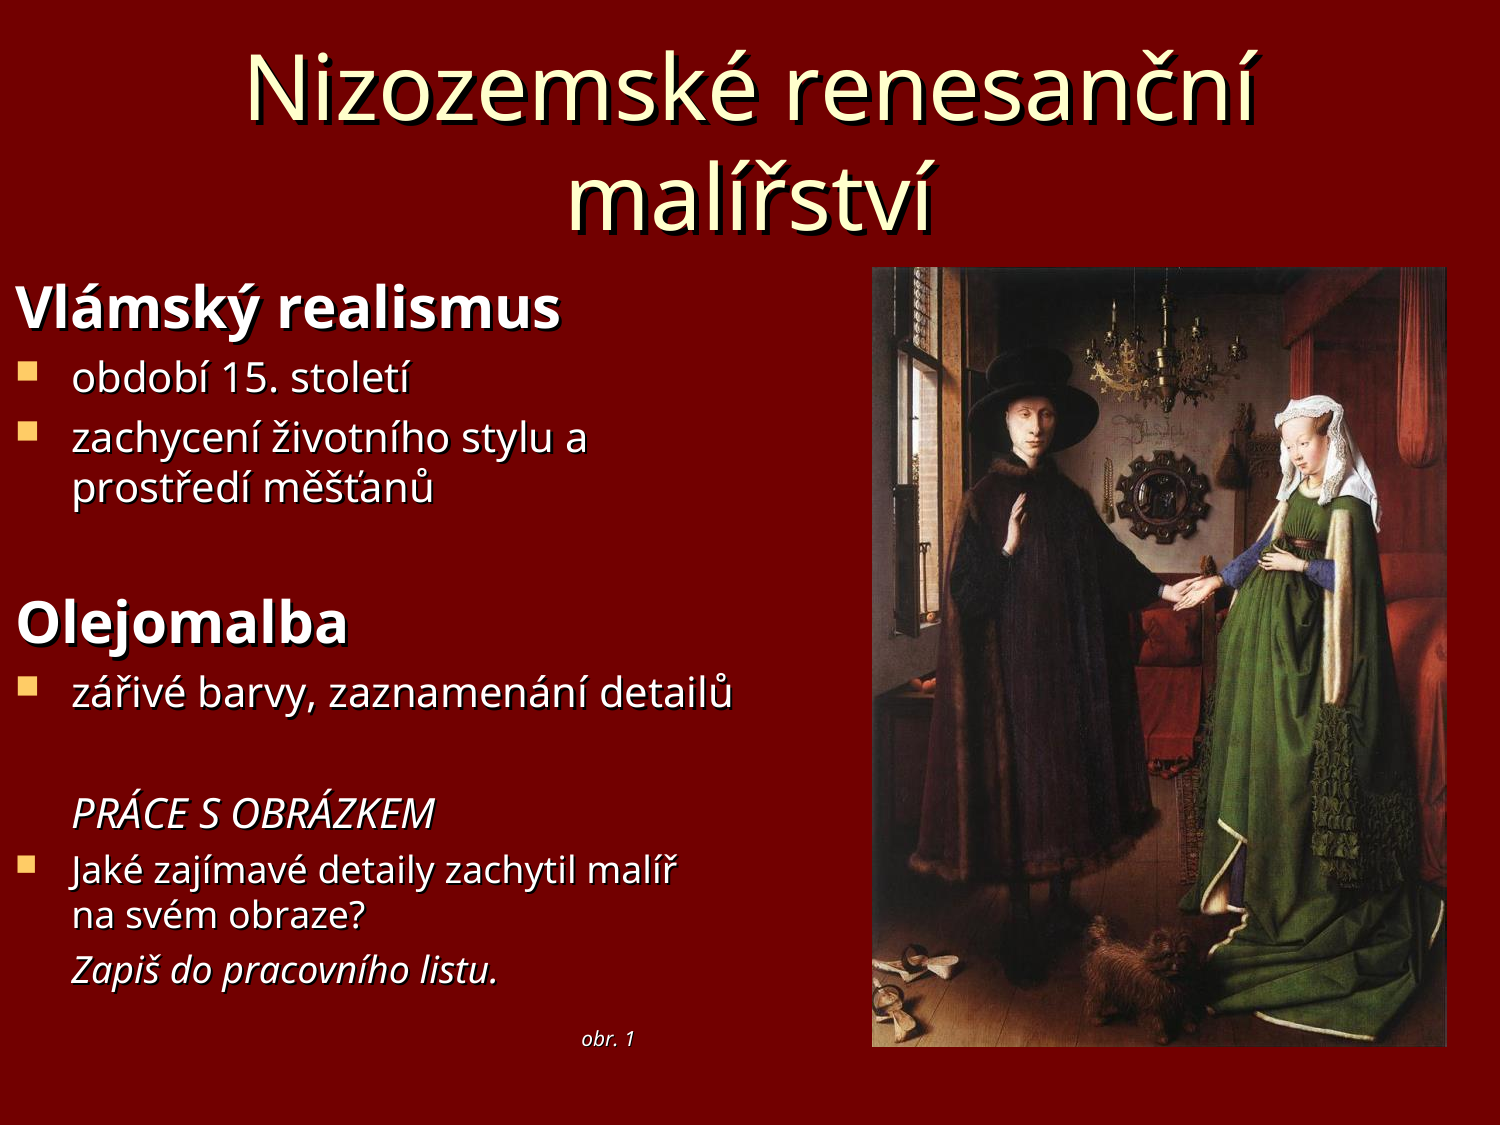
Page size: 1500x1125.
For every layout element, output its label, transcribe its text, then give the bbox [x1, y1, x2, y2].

title Nizozemské renesanční malířství [75, 45, 1426, 233]
list Vlámský realismus období 15. století zachycení životního stylu a prostředí měšťanů Olejomalba zářivé barvy, zaznamenání detailů PRÁCE S OBRÁZKEM Jaké zajímavé detaily zachytil malíř na svém obraze? Zapiš do pracovního listu. obr. 1 [0, 262, 762, 1125]
text_box [872, 267, 1447, 1047]
